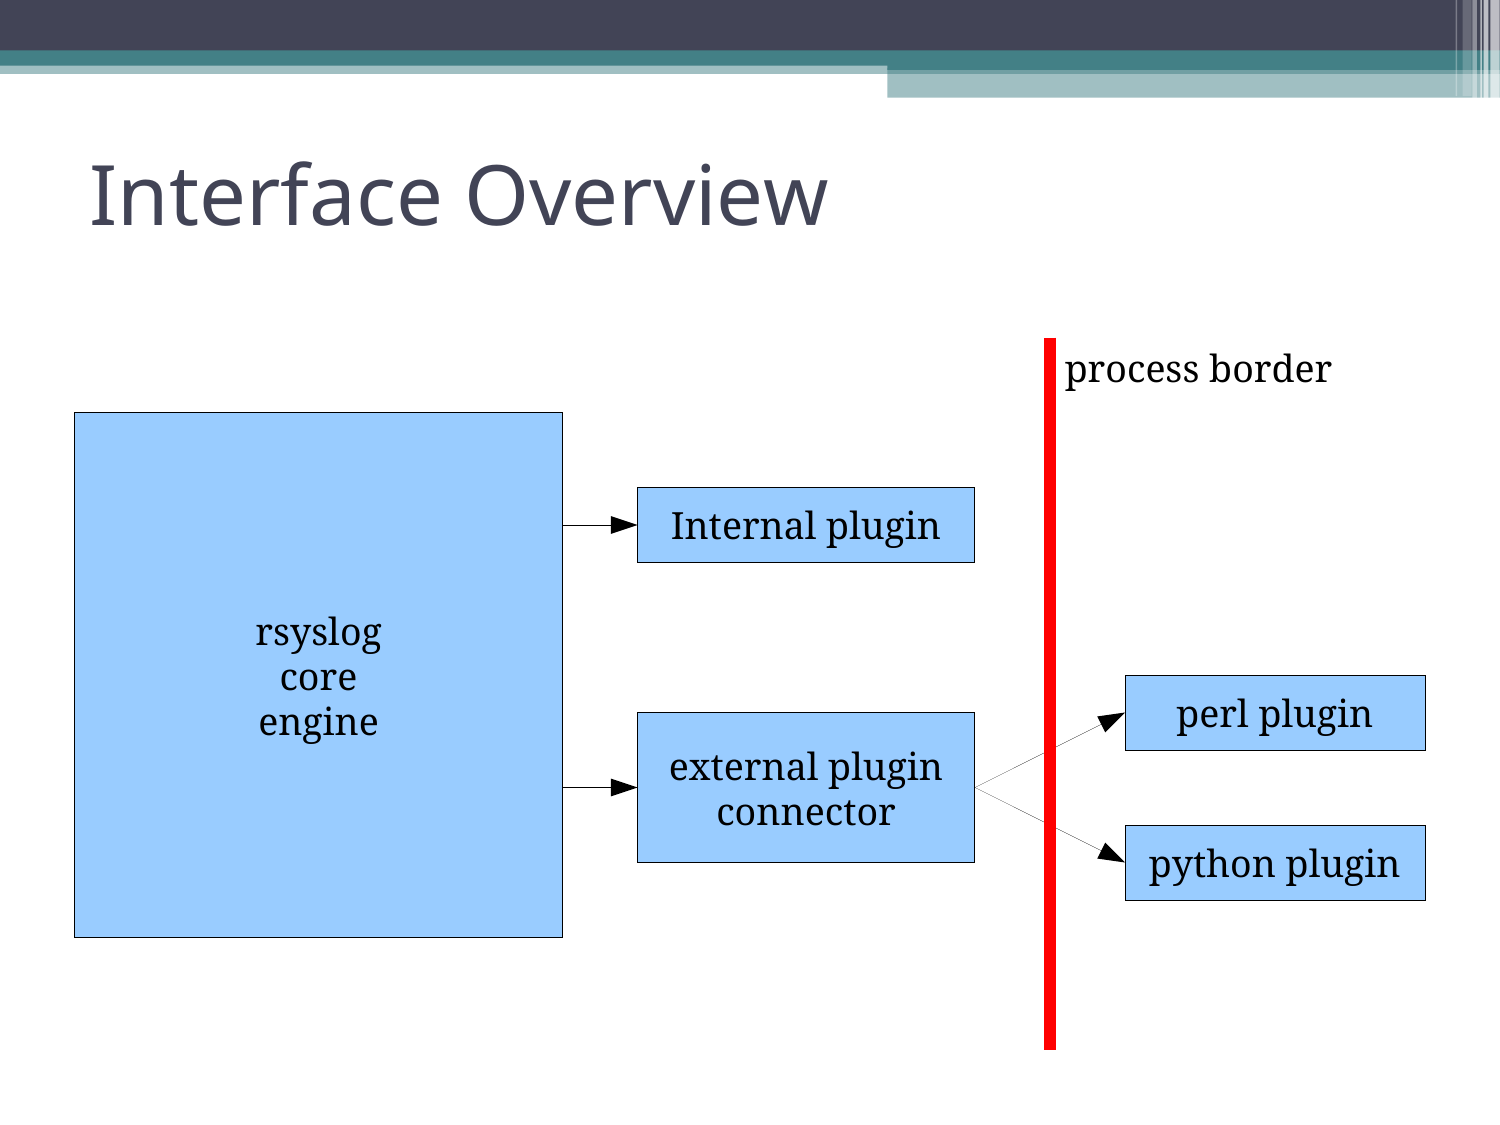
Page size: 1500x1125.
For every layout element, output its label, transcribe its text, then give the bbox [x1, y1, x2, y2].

title Interface Overview [75, 84, 1426, 300]
text_box Internal plugin [637, 487, 975, 563]
text_box external plugin connector [637, 712, 975, 863]
text_box process border [1050, 337, 1360, 398]
text_box python plugin [1125, 825, 1426, 901]
text_box rsyslog core engine [74, 412, 563, 938]
text_box perl plugin [1125, 675, 1426, 751]
